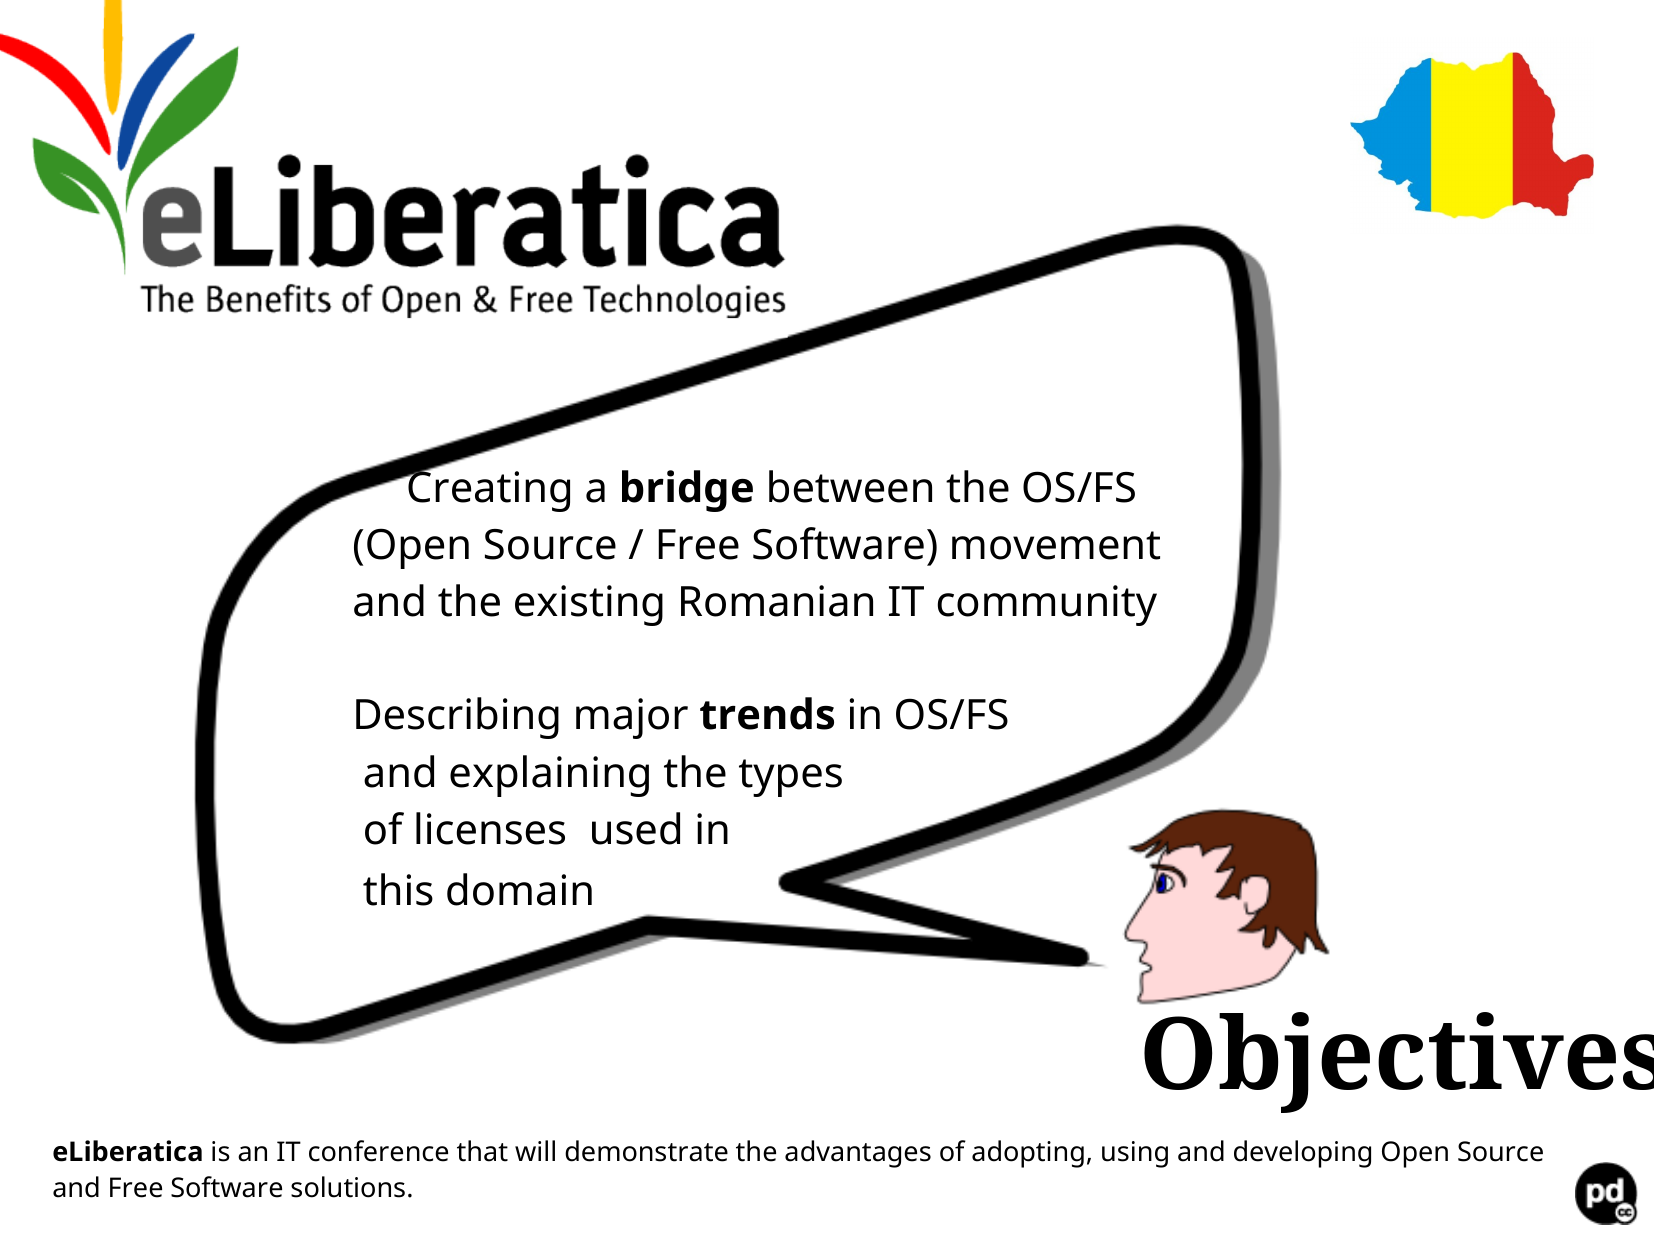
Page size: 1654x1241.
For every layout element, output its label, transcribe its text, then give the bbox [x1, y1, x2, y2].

text_box Creating a bridge between the OS/FS (Open Source / Free Software) movement and the existing Romanian IT community Describing major trends in OS/FS and explaining the types of licenses used in this domain [337, 450, 1201, 1017]
text_box Objectives [1125, 975, 1605, 1113]
picture [0, 0, 1594, 1088]
picture [1575, 1162, 1638, 1225]
